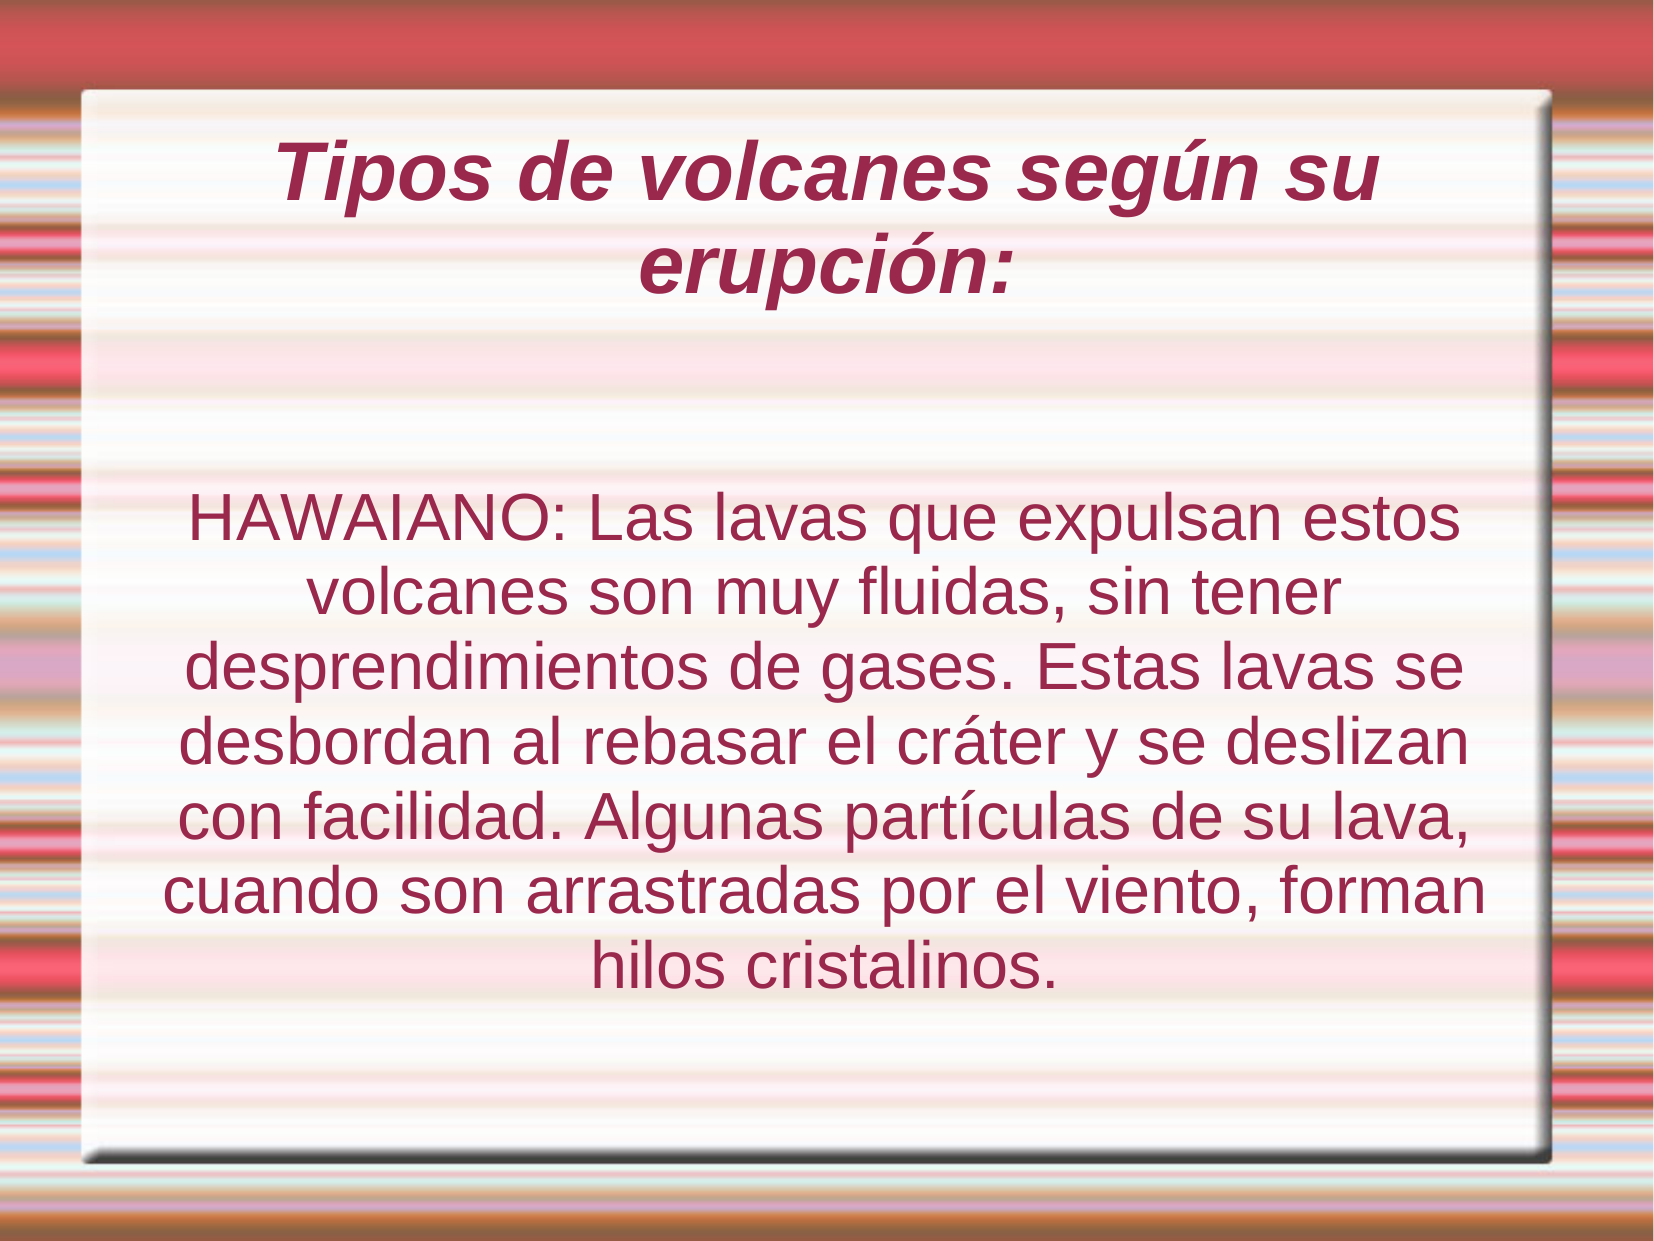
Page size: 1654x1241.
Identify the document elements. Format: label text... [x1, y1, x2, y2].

title Tipos de volcanes según su erupción: [121, 122, 1534, 315]
picture [0, 0, 1654, 1241]
subtitle HAWAIANO: Las lavas que expulsan estos volcanes son muy fluidas, sin tener desprendimientos de gases. Estas lavas se desbordan al rebasar el cráter y se deslizan con facilidad. Algunas partículas de su lava, cuando son arrastradas por el viento, forman hilos cristalinos. [134, 358, 1516, 1125]
